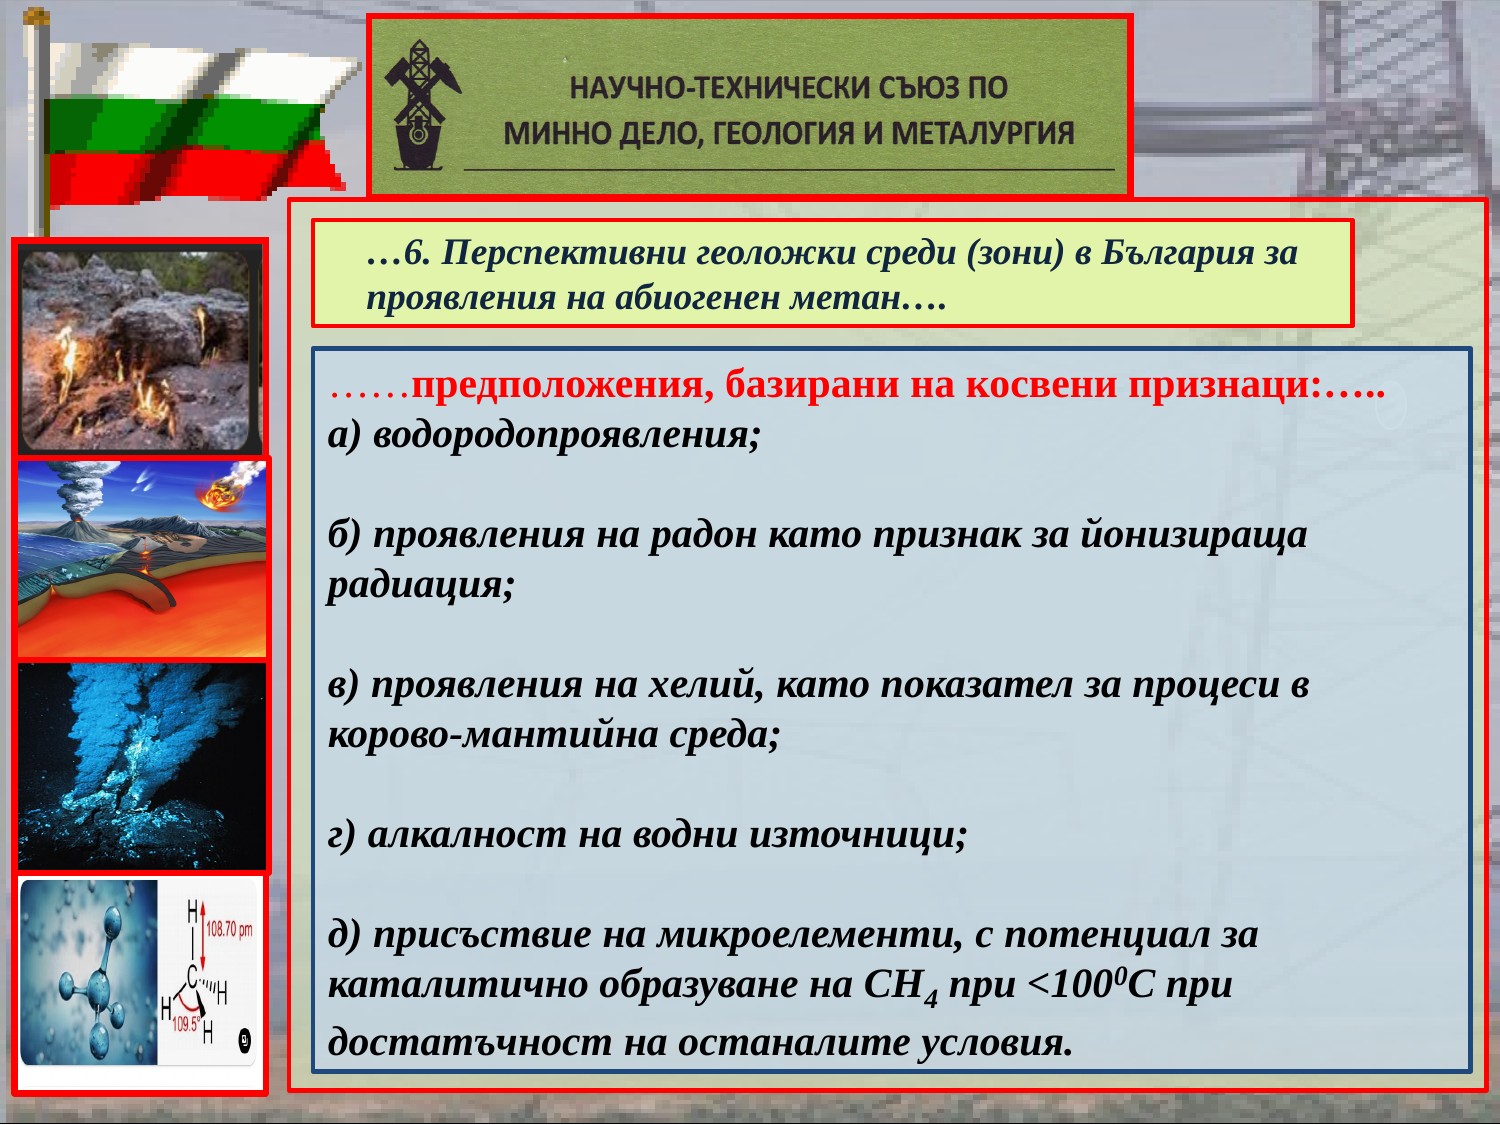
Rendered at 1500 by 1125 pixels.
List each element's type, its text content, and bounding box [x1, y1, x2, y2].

text_box …6. Перспективни геоложки среди (зони) в България за проявления на абиогенен метан…. [312, 219, 1353, 327]
text_box ……предположения, базирани на косвени признаци:….. а) водородопроявления; б) проявления на радон като признак за йонизираща радиация; в) проявления на хелий, като показател за процеси в корово-мантийна среда; г) алкалност на водни източници; д) присъствие на микроелементи, с потенциал за каталитично образуване на СН4 при <1000С при достатъчност на останалите условия. [313, 348, 1471, 1071]
text_box [289, 199, 1487, 1090]
picture [0, 0, 1500, 1123]
